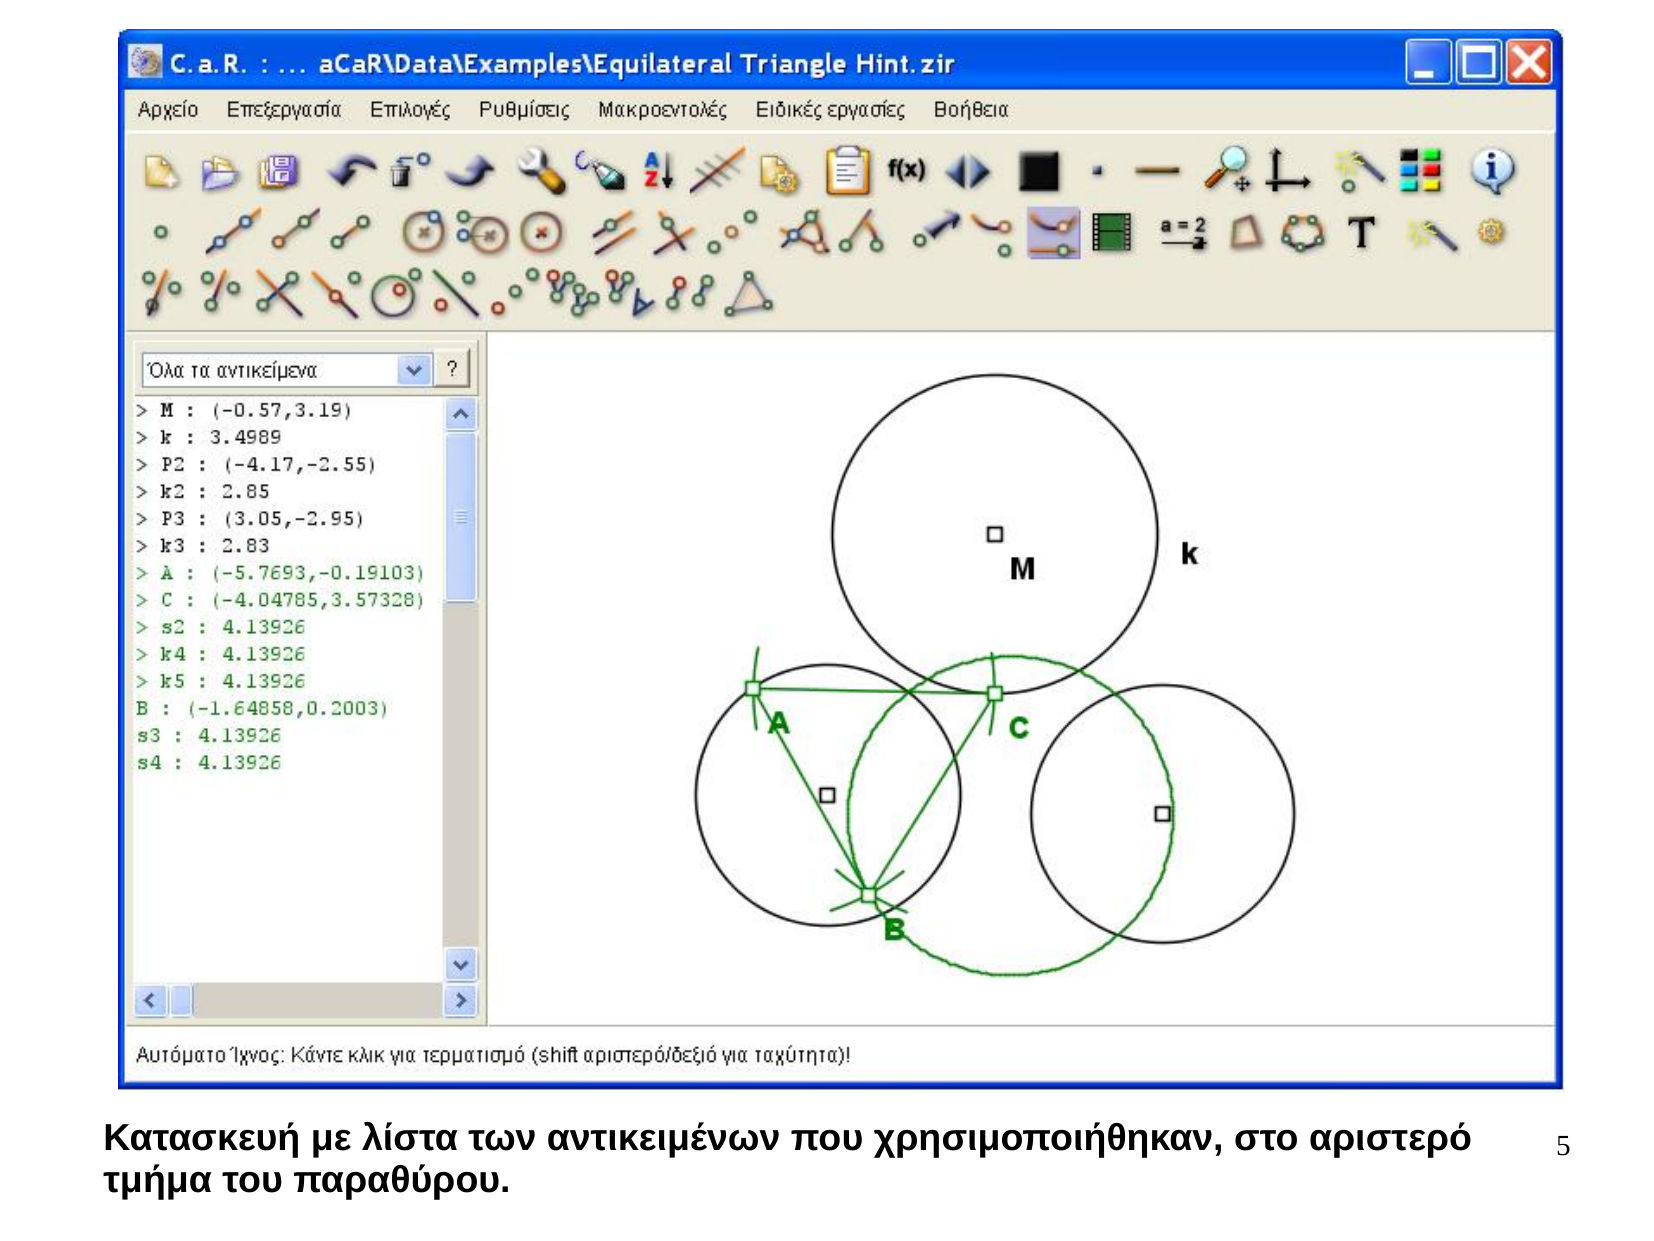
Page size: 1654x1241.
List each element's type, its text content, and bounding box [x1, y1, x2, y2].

picture [118, 29, 1565, 1093]
text_box Κατασκευή με λίστα των αντικειμένων που χρησιμοποιήθηκαν, στο αριστερό τμήμα του παραθύρου. [88, 1109, 1496, 1211]
